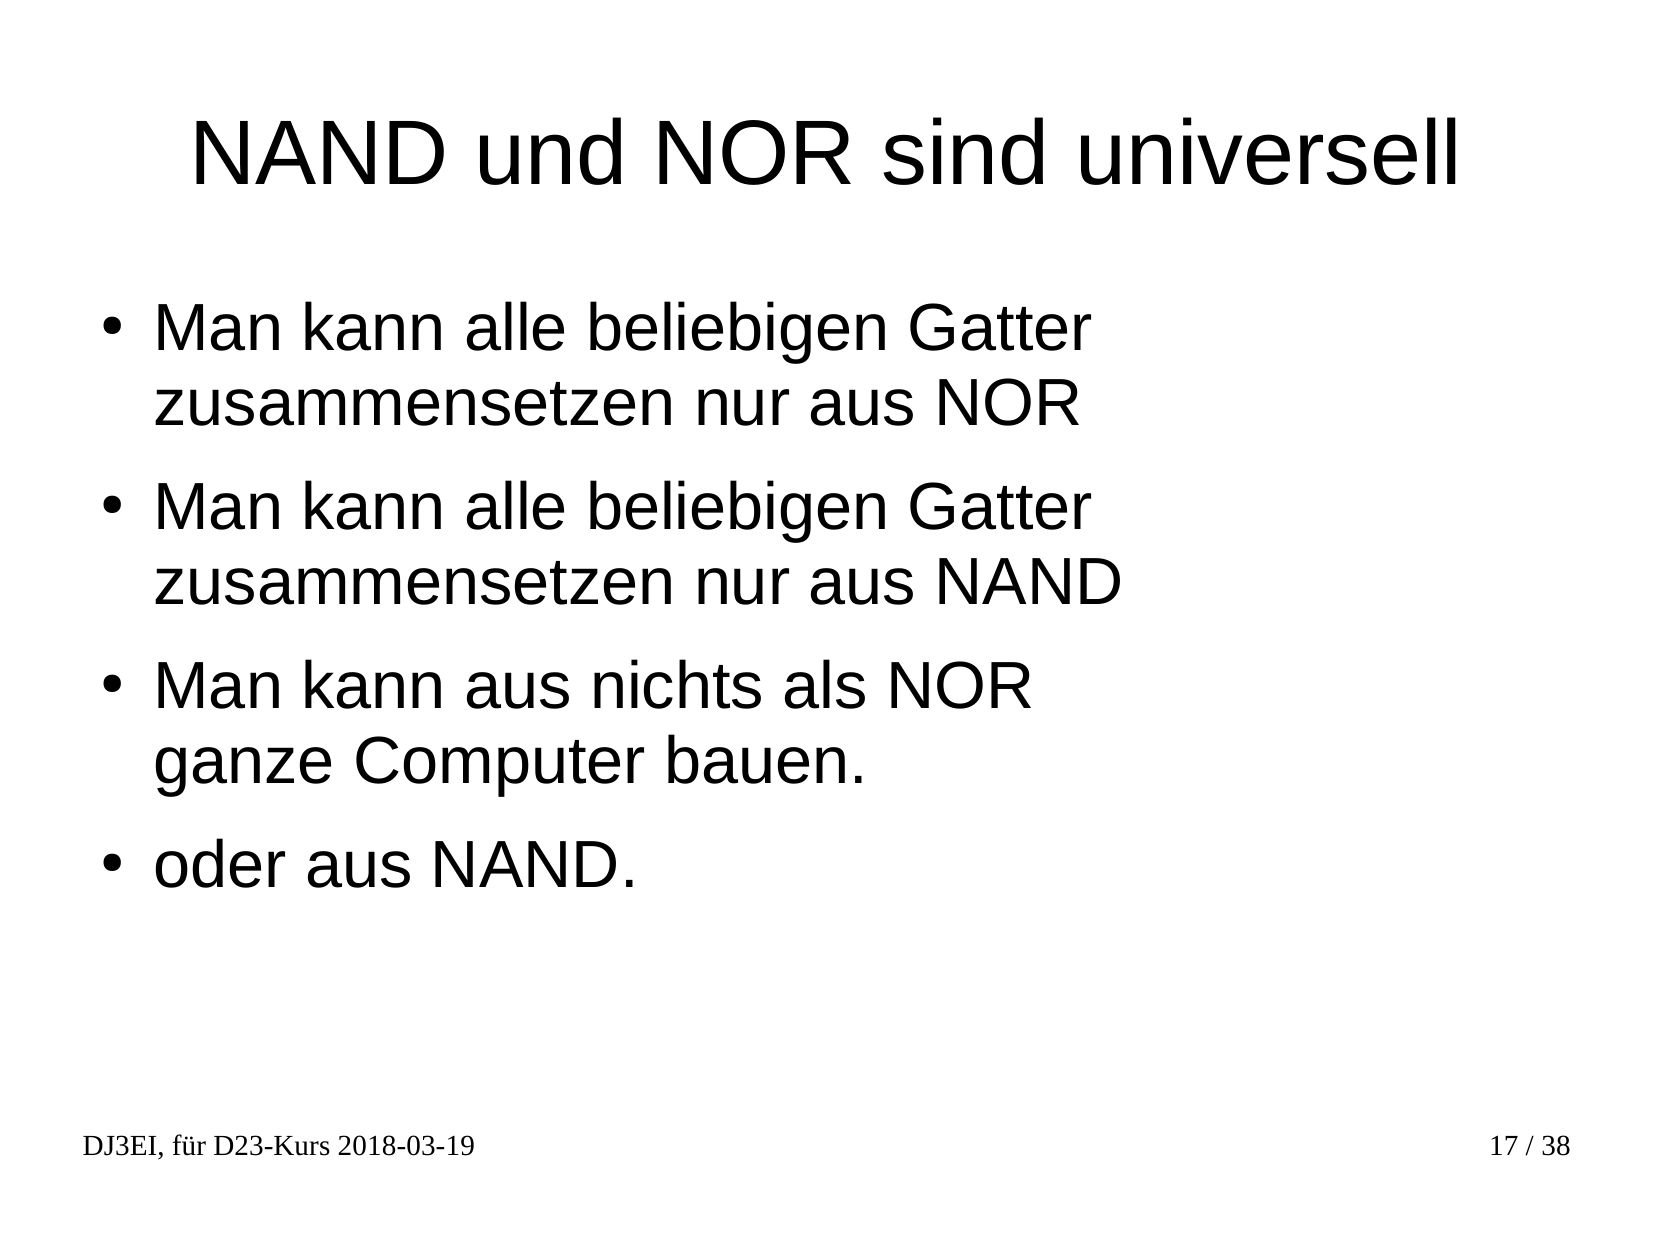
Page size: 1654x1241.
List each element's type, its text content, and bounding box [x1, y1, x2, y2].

list Man kann alle beliebigen Gatter zusammensetzen nur aus NOR Man kann alle beliebigen Gatter zusammensetzen nur aus NAND Man kann aus nichts als NOR ganze Computer bauen. oder aus NAND. [82, 290, 1571, 1010]
title NAND und NOR sind universell [82, 49, 1571, 257]
